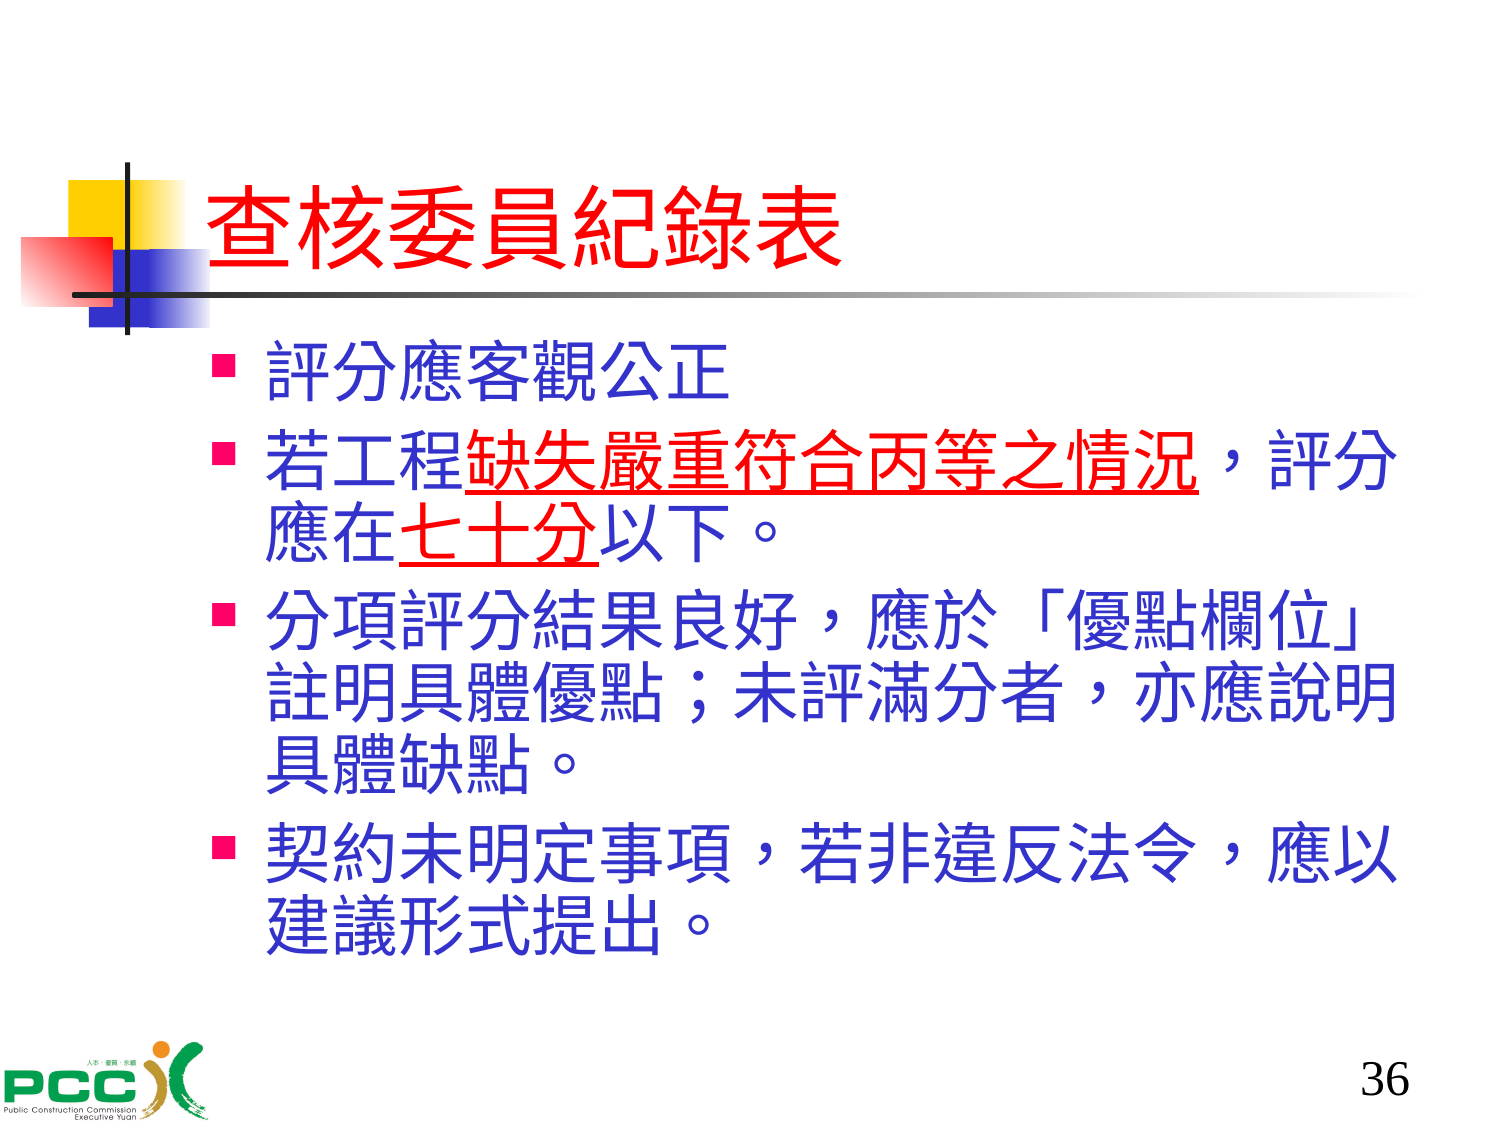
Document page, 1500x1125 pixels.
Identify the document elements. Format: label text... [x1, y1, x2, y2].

list 評分應客觀公正 若工程缺失嚴重符合丙等之情況，評分應在七十分以下。 分項評分結果良好，應於「優點欄位」註明具體優點；未評滿分者，亦應說明具體缺點。 契約未明定事項，若非違反法令，應以建議形式提出。 [193, 331, 1469, 1007]
picture [0, 1037, 226, 1125]
title 查核委員紀錄表 [188, 101, 1500, 289]
